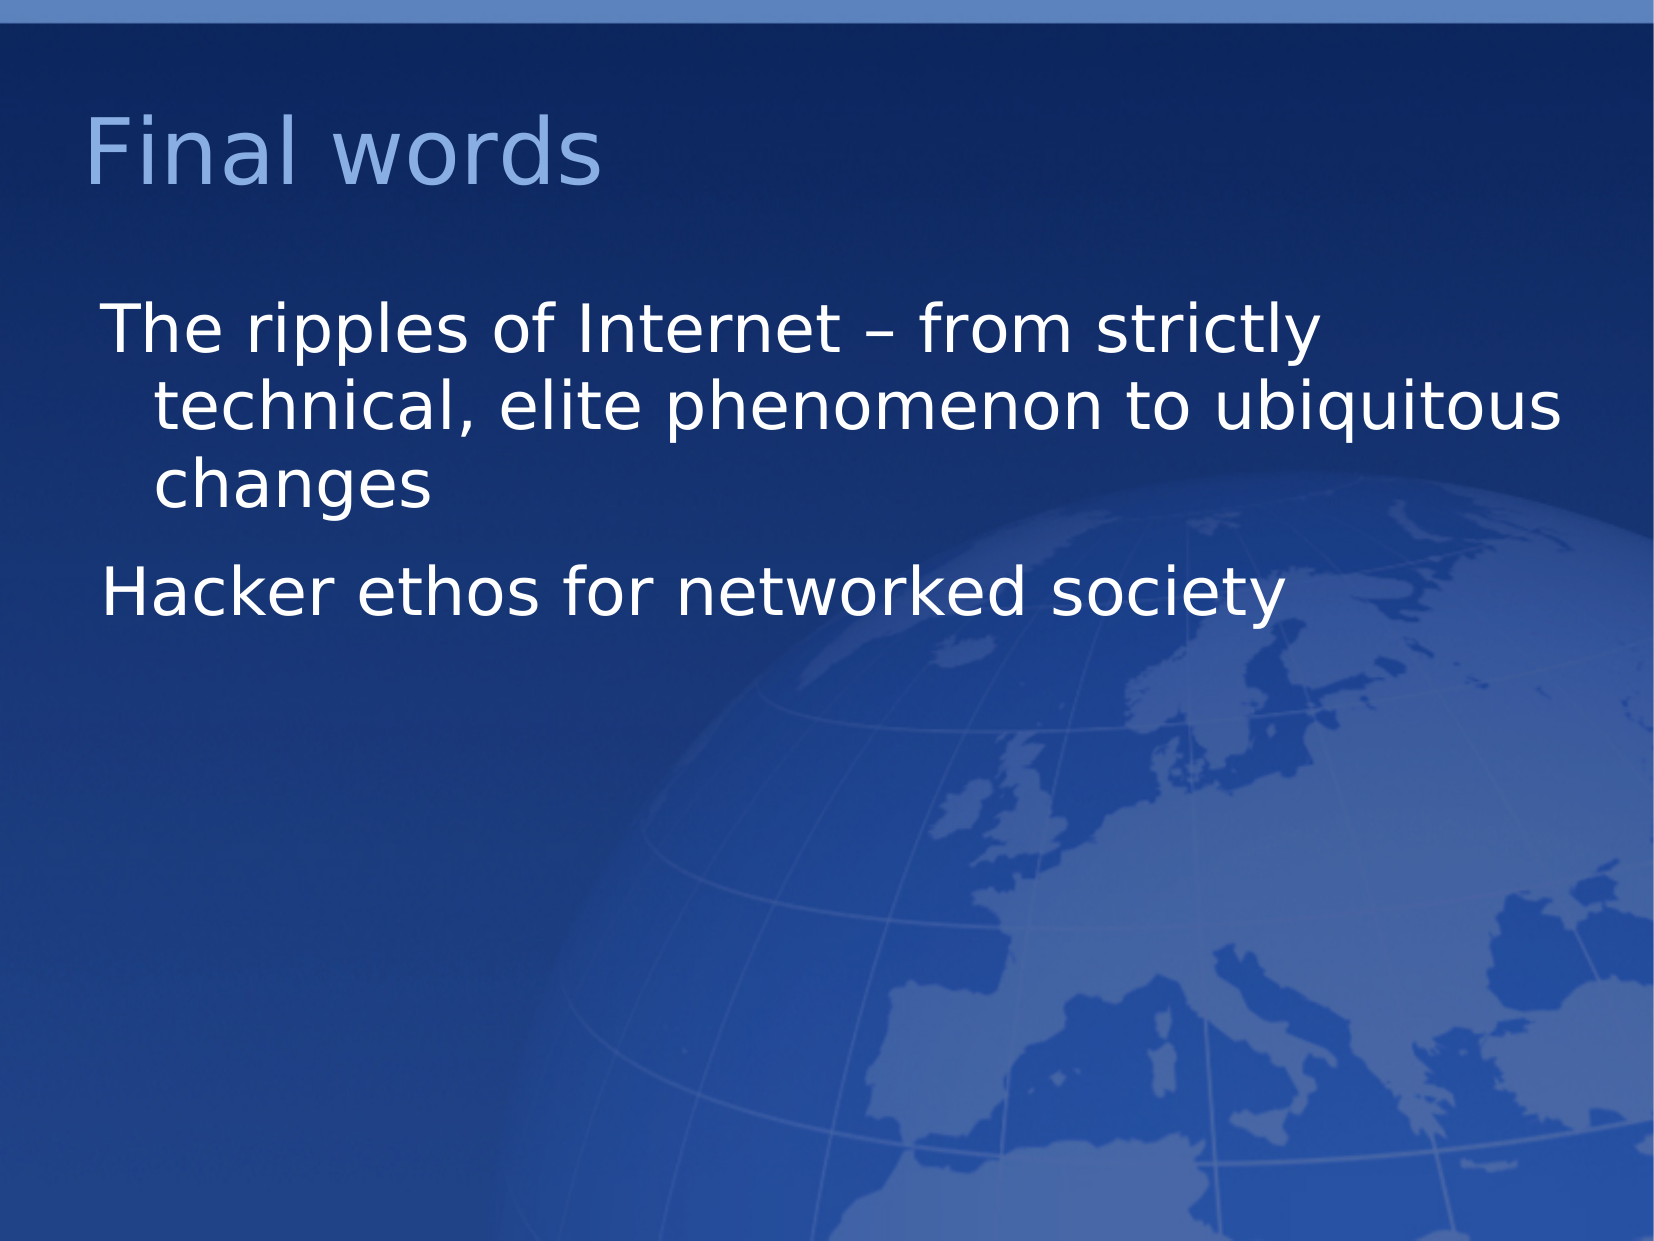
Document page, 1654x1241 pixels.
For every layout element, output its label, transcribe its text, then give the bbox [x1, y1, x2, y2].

title Final words [82, 56, 1571, 250]
picture [0, 0, 1654, 1241]
list The ripples of Internet – from strictly technical, elite phenomenon to ubiquitous changes Hacker ethos for networked society [82, 290, 1571, 1094]
